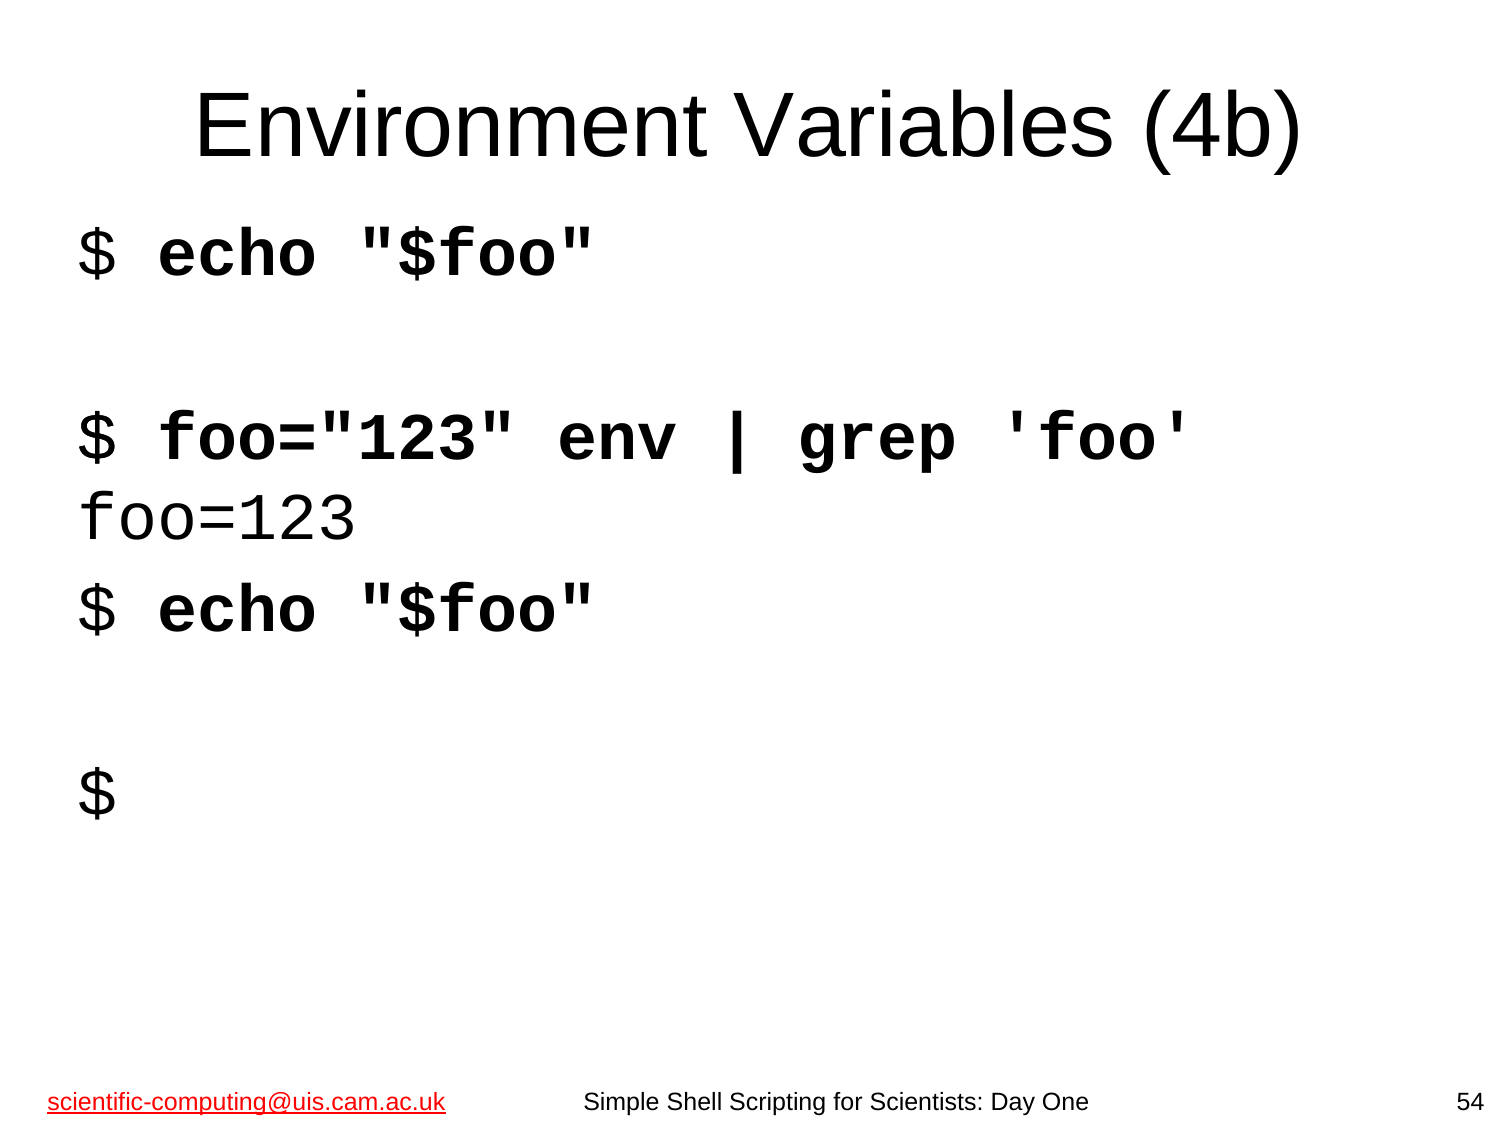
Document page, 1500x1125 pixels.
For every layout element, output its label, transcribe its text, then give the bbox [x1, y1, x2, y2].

title Environment Variables (4b) [112, 65, 1388, 184]
list $ foo="123" env | grep 'foo' foo=123 [62, 396, 1461, 567]
list $ echo "$foo" $ [62, 212, 1461, 396]
list $ echo "$foo" $ [62, 567, 1461, 1051]
